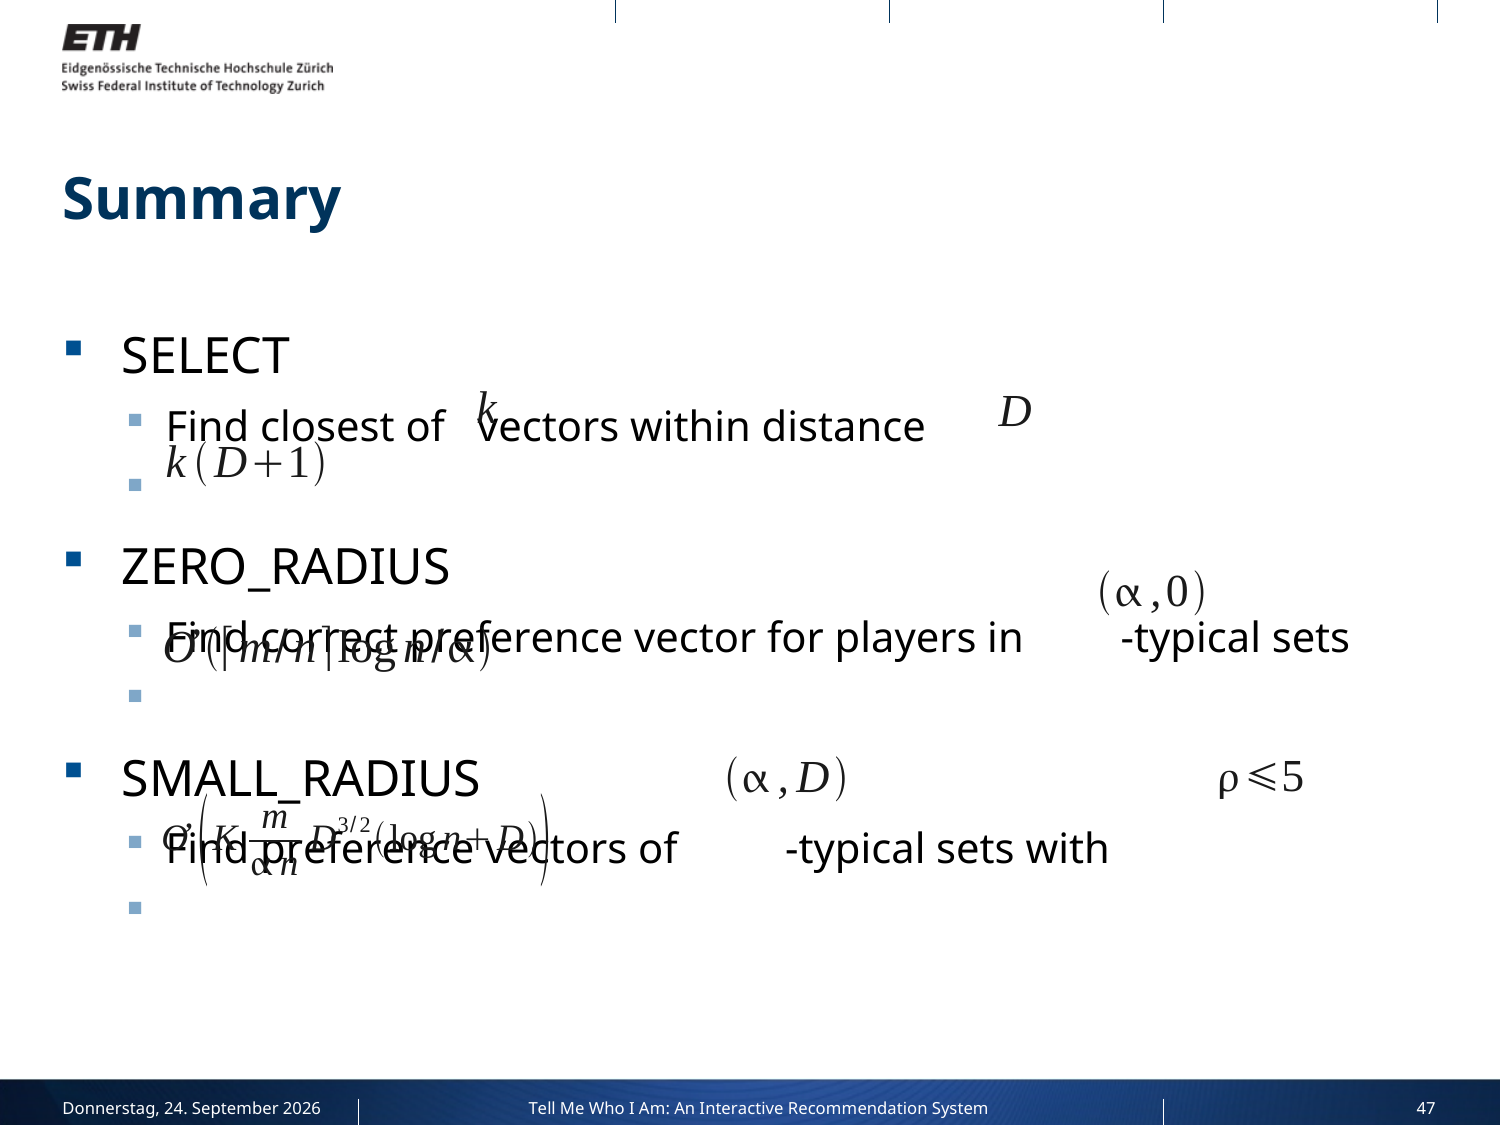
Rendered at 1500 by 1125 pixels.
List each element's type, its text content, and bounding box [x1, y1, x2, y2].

chart [989, 385, 1038, 437]
chart [468, 382, 503, 434]
chart [157, 437, 333, 490]
chart [718, 752, 854, 805]
chart [156, 621, 499, 674]
chart [154, 791, 558, 889]
title Summary [62, 157, 1438, 281]
picture [0, 1078, 1500, 1125]
chart [1209, 750, 1310, 802]
chart [1090, 565, 1213, 618]
list SELECT Find closest of vectors within distance ZERO_RADIUS Find correct preference vector for players in -typical sets SMALL_RADIUS Find preference vectors of -typical sets with [62, 319, 1481, 1052]
picture [62, 24, 333, 94]
